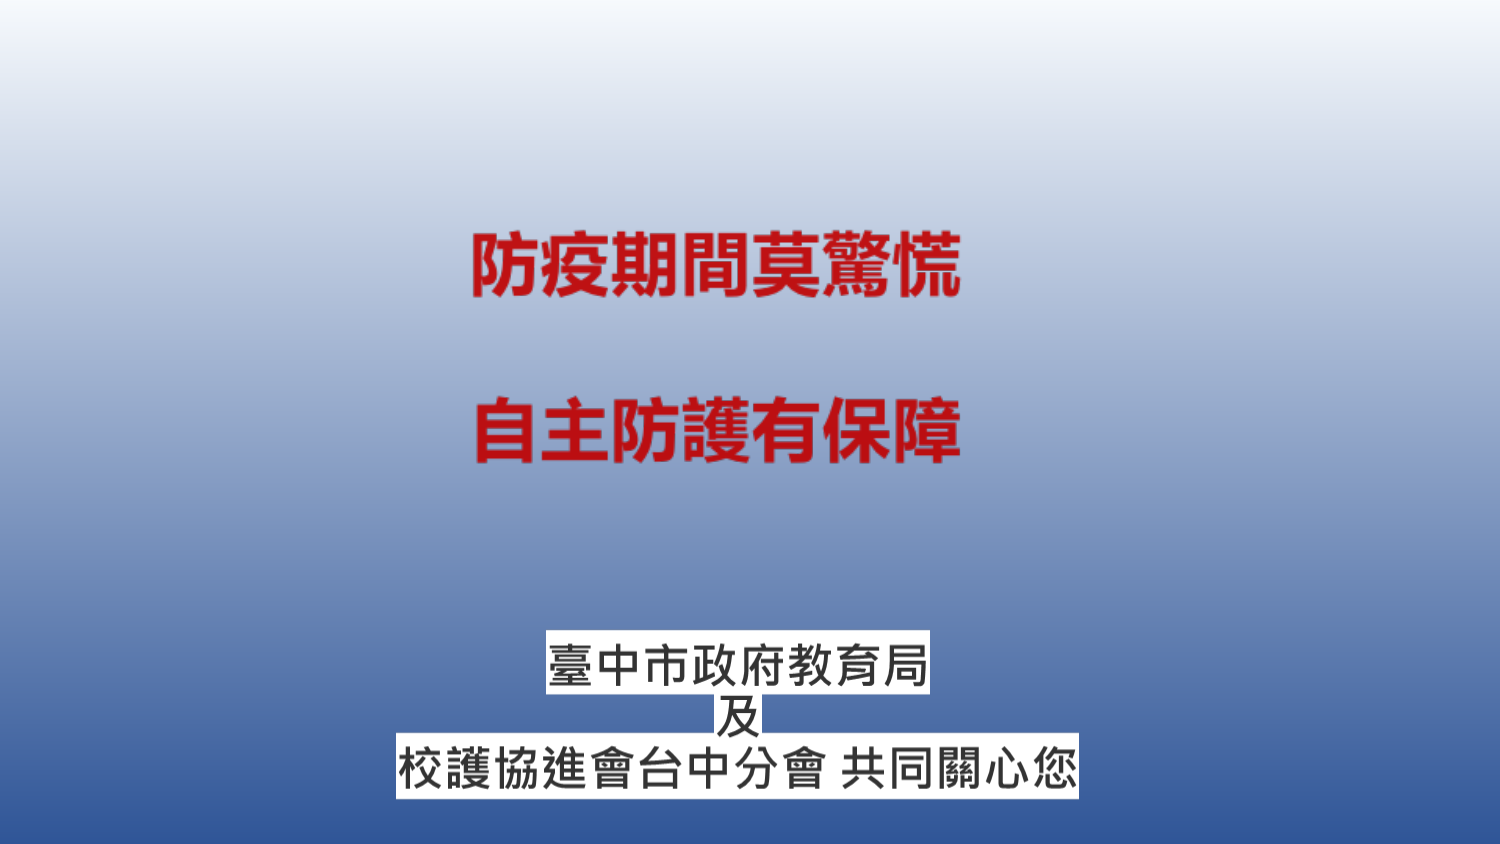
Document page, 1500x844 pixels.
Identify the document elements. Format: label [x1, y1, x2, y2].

picture [39, 574, 1437, 827]
picture [428, 163, 1090, 513]
